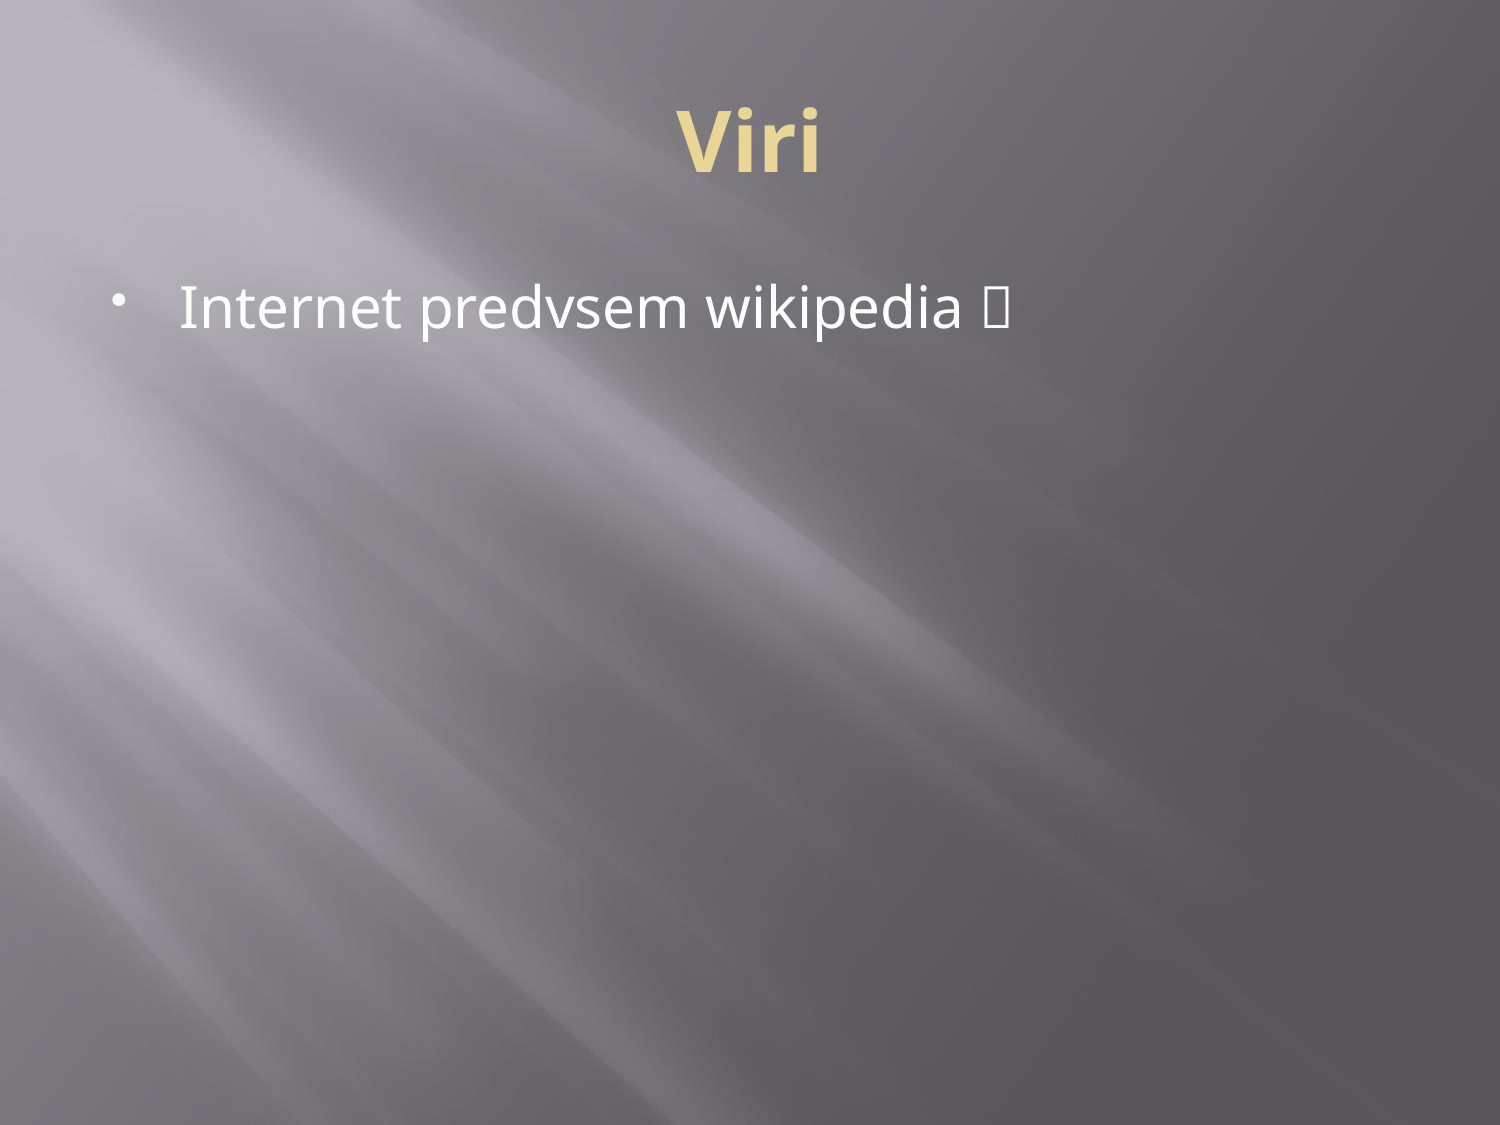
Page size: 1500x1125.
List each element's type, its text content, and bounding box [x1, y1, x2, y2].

list Internet predvsem wikipedia  [75, 262, 1425, 1035]
picture [0, 0, 1500, 1125]
title Viri [75, 45, 1425, 233]
